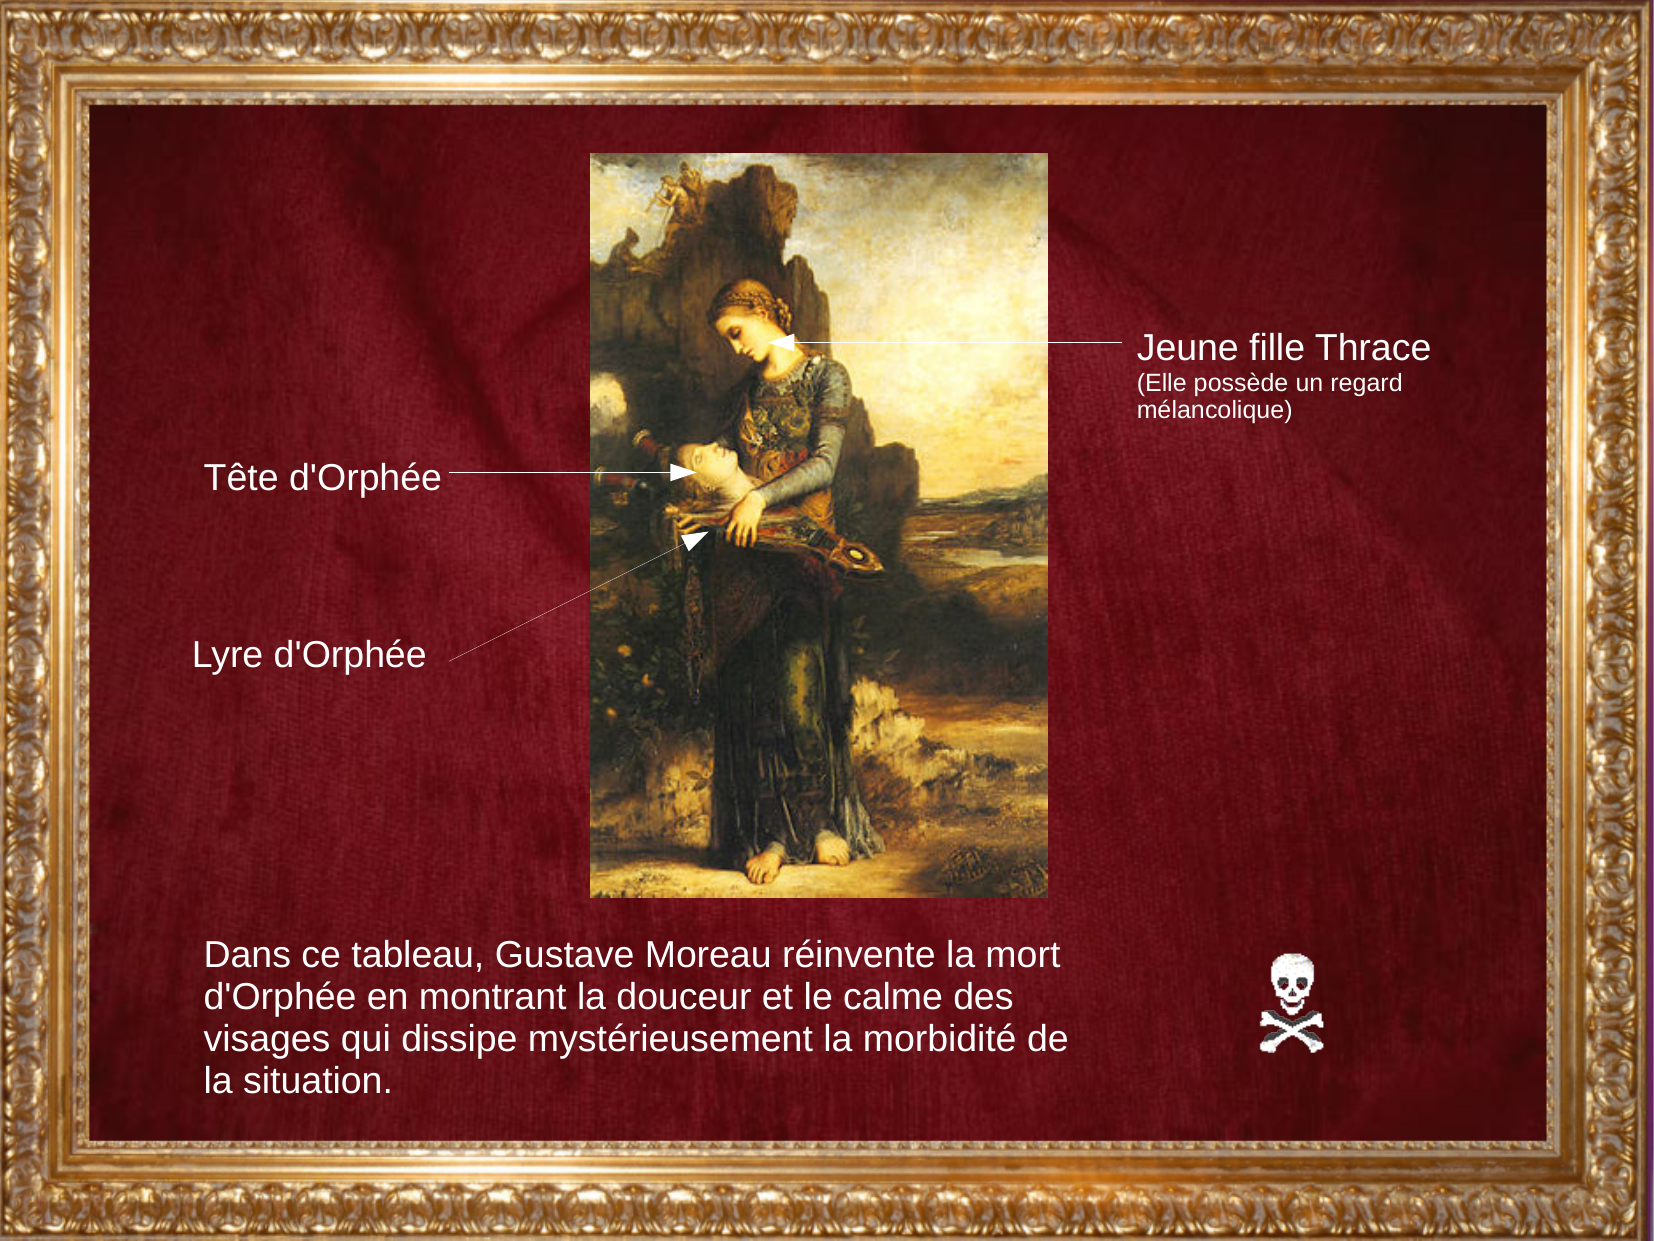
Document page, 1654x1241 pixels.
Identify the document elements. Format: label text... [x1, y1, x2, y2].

picture [0, 0, 1654, 1241]
text_box Lyre d'Orphée [177, 625, 473, 683]
text_box Tête d'Orphée [188, 448, 485, 589]
text_box Dans ce tableau, Gustave Moreau réinvente la mort d'Orphée en montrant la douceur et le calme des visages qui dissipe mystérieusement la morbidité de la situation. [188, 926, 1123, 1110]
text_box Jeune fille Thrace (Elle possède un regard mélancolique) [1122, 318, 1453, 432]
